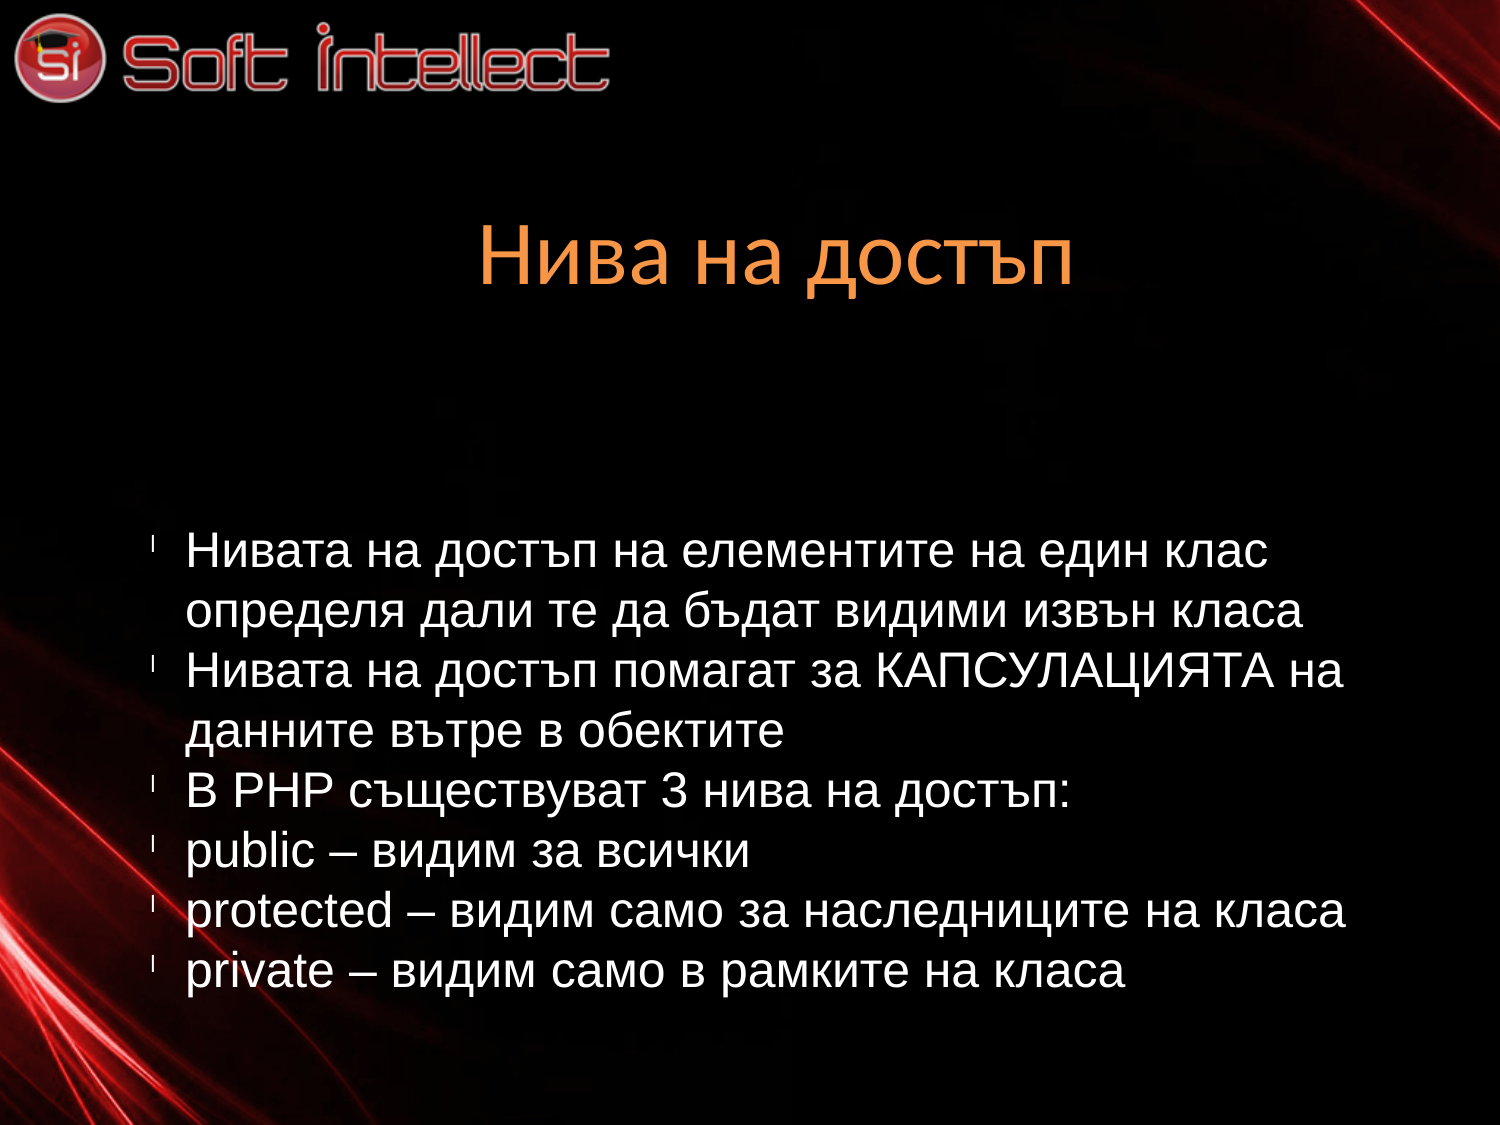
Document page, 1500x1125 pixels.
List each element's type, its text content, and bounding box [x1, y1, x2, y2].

text_box Нивата на достъп на елементите на един клас определя дали те да бъдат видими извън класа Нивата на достъп помагат за КАПСУЛАЦИЯТА на данните вътре в обектите В PHP съществуват 3 нива на достъп: public – видим за всички protected – видим само за наследниците на класа privatе – видим само в рамките на класа [135, 510, 1470, 1125]
picture [0, 0, 1500, 1125]
text_box Нива на достъп [150, 127, 1425, 368]
